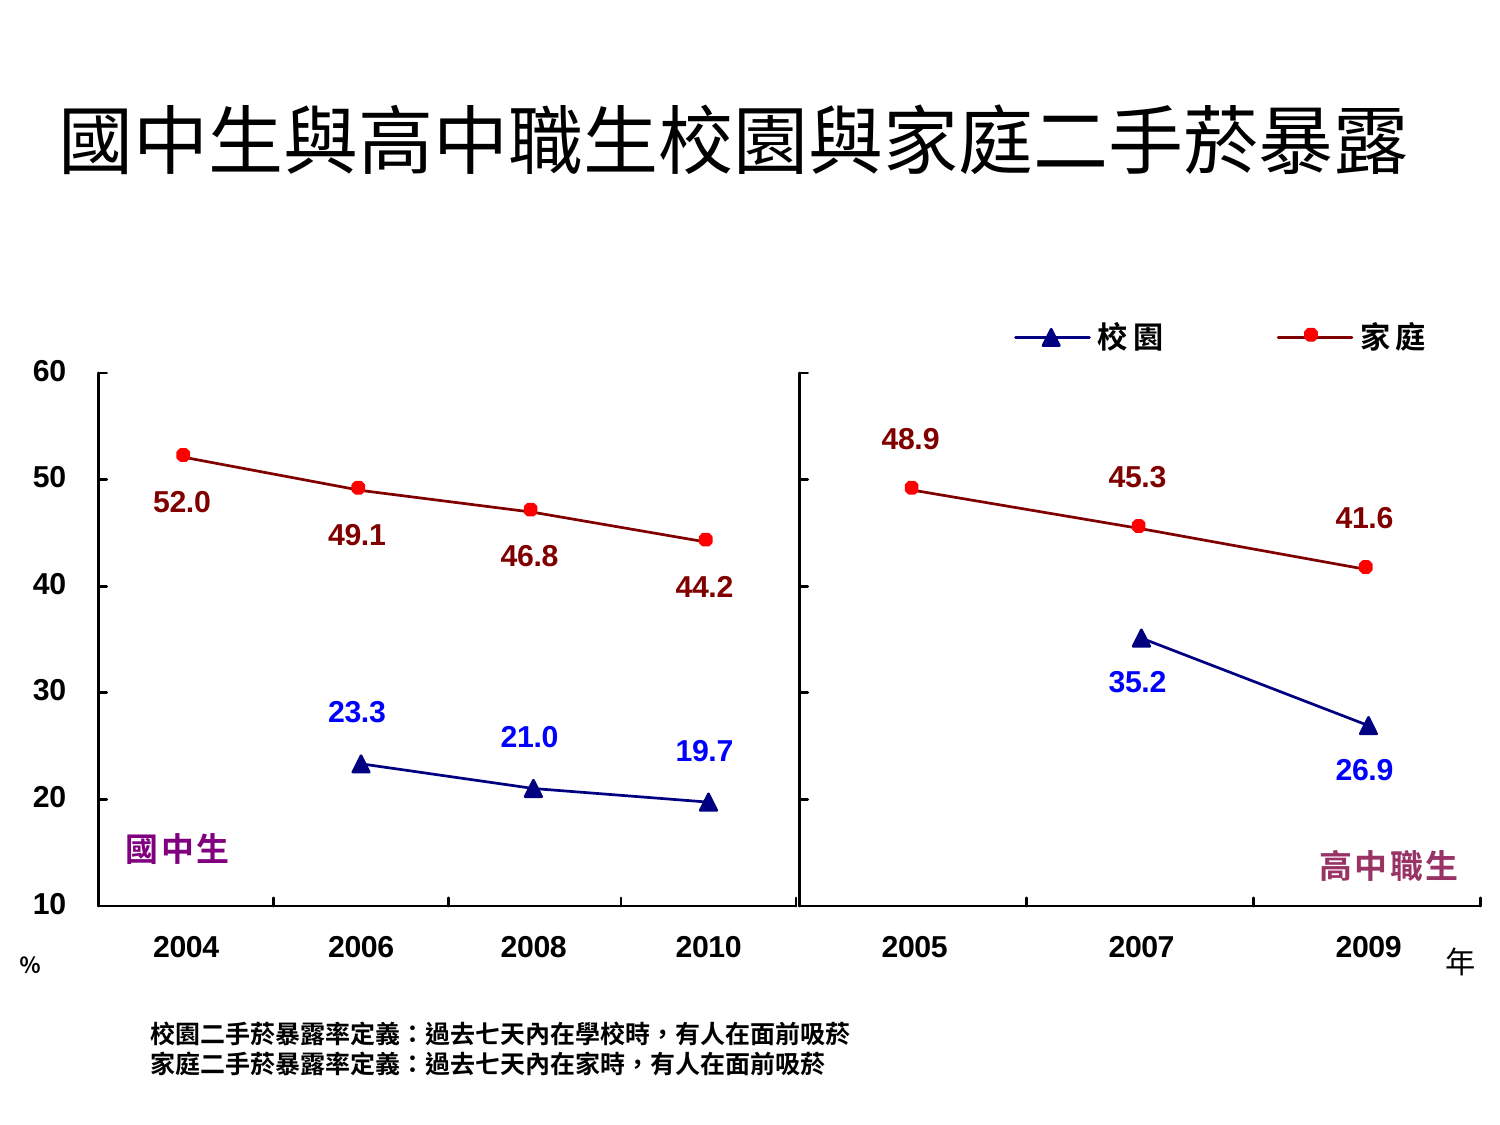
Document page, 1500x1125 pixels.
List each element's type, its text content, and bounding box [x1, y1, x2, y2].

title 國中生與高中職生校園與家庭二手菸暴露 [41, 45, 1426, 233]
chart [0, 290, 1495, 994]
text_box 校園二手菸暴露率定義：過去七天內在學校時，有人在面前吸菸 家庭二手菸暴露率定義：過去七天內在家時，有人在面前吸菸 [136, 1011, 886, 1086]
